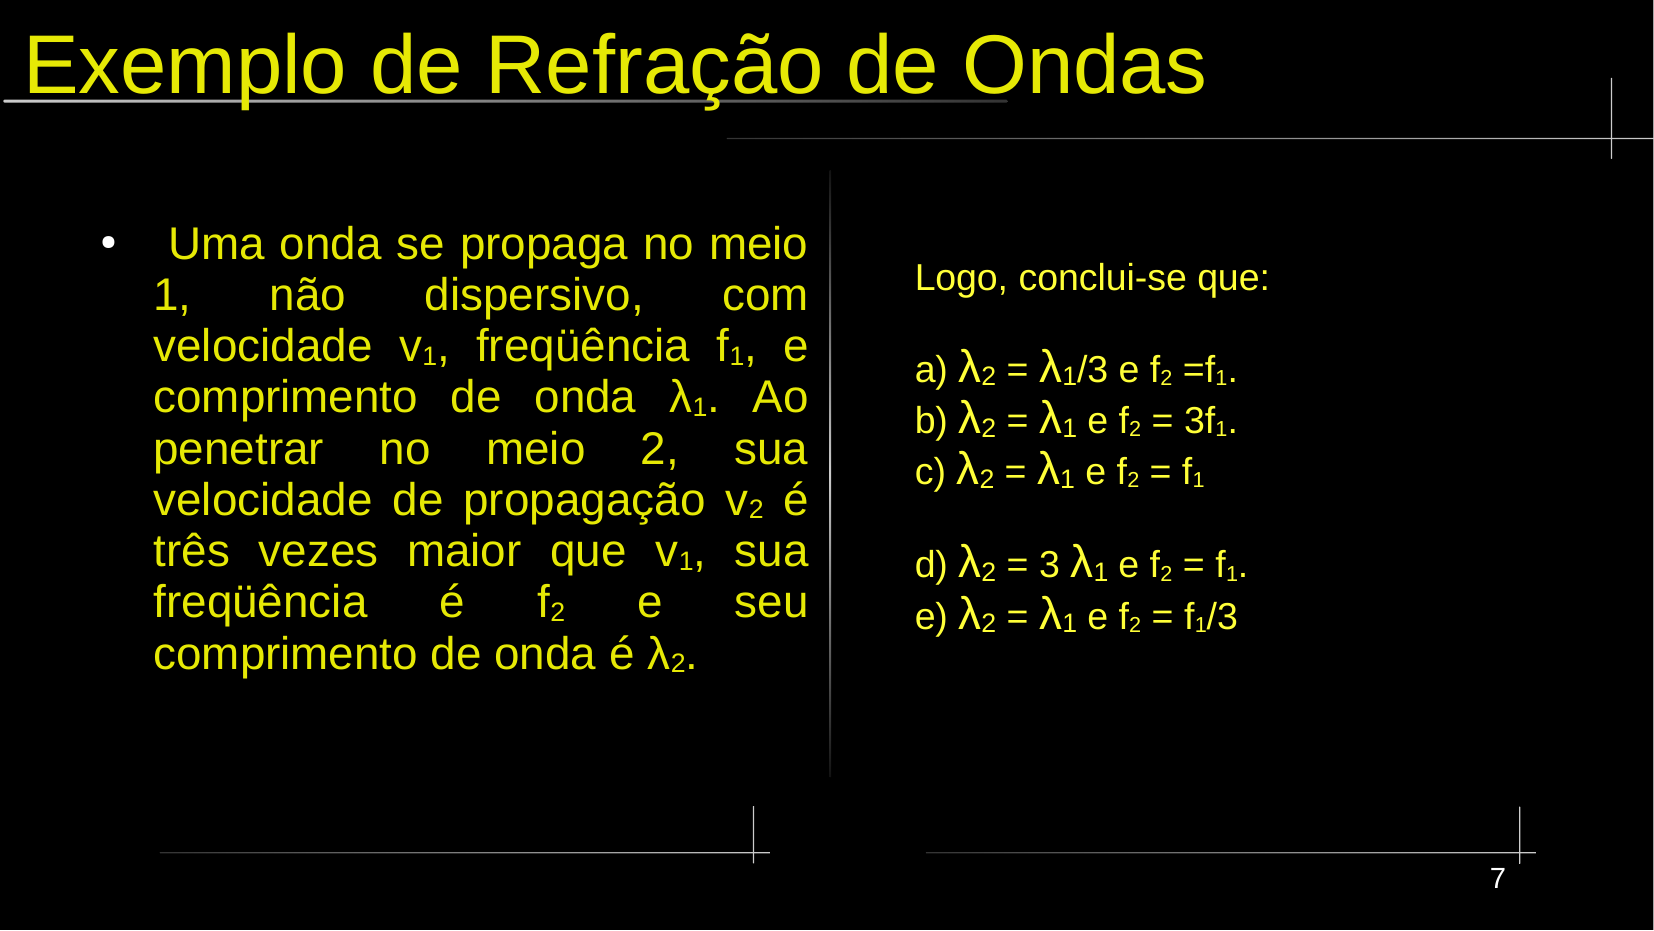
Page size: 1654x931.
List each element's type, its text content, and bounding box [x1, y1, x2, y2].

title Exemplo de Refração de Ondas [23, 11, 1589, 119]
list Uma onda se propaga no meio 1, não dispersivo, com velocidade v1, freqüência f1, e comprimento de onda λ1. Ao penetrar no meio 2, sua velocidade de propagação v2 é três vezes maior que v1, sua freqüência é f2 e seu comprimento de onda é λ2. [82, 217, 809, 758]
text_box Logo, conclui-se que: a) λ2 = λ1/3 e f2 =f1. b) λ2 = λ1 e f2 = 3f1. c) λ2 = λ1 e f2 = f1 d) λ2 = 3 λ1 e f2 = f1. e) λ2 = λ1 e f2 = f1/3 [900, 249, 1501, 676]
